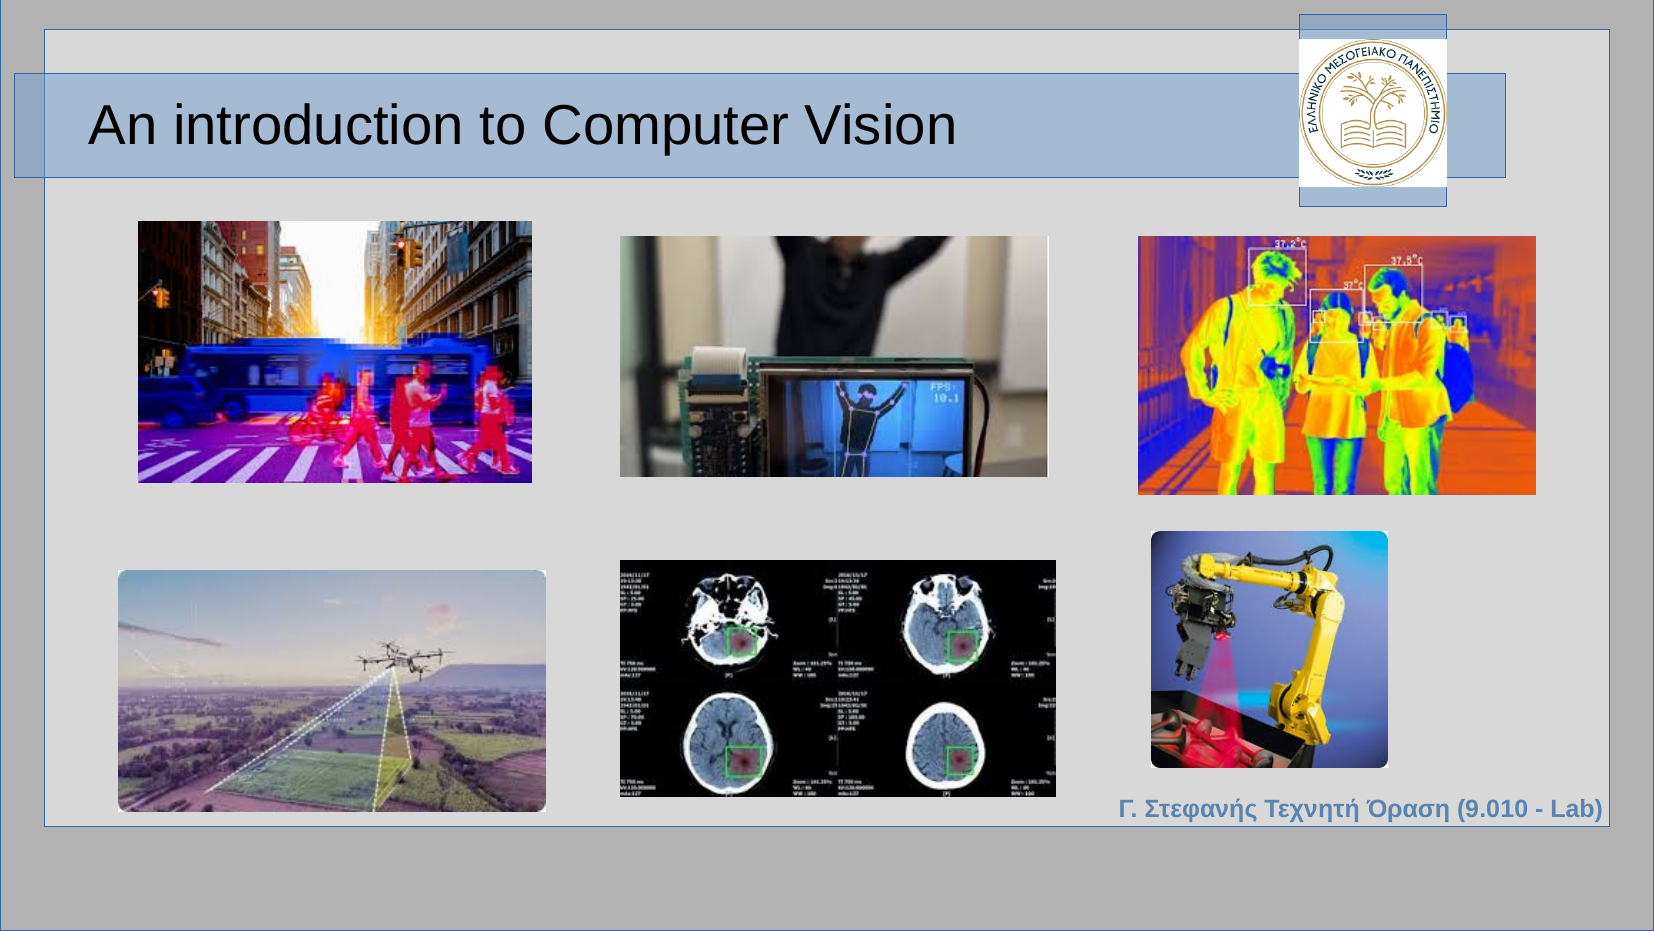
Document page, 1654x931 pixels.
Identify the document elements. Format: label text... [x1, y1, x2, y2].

picture [118, 570, 546, 813]
text_box Γ. Στεφανής Τεχνητή Όραση (9.010 - Lab) [1092, 772, 1630, 844]
picture [1138, 236, 1536, 495]
picture [620, 236, 1049, 477]
picture [620, 560, 1056, 797]
picture [138, 221, 532, 483]
title An introduction to Computer Vision [1447, 73, 1506, 178]
picture [1151, 531, 1388, 768]
title An introduction to Computer Vision [88, 73, 1299, 178]
picture [1299, 39, 1447, 187]
picture [1381, 531, 1388, 538]
